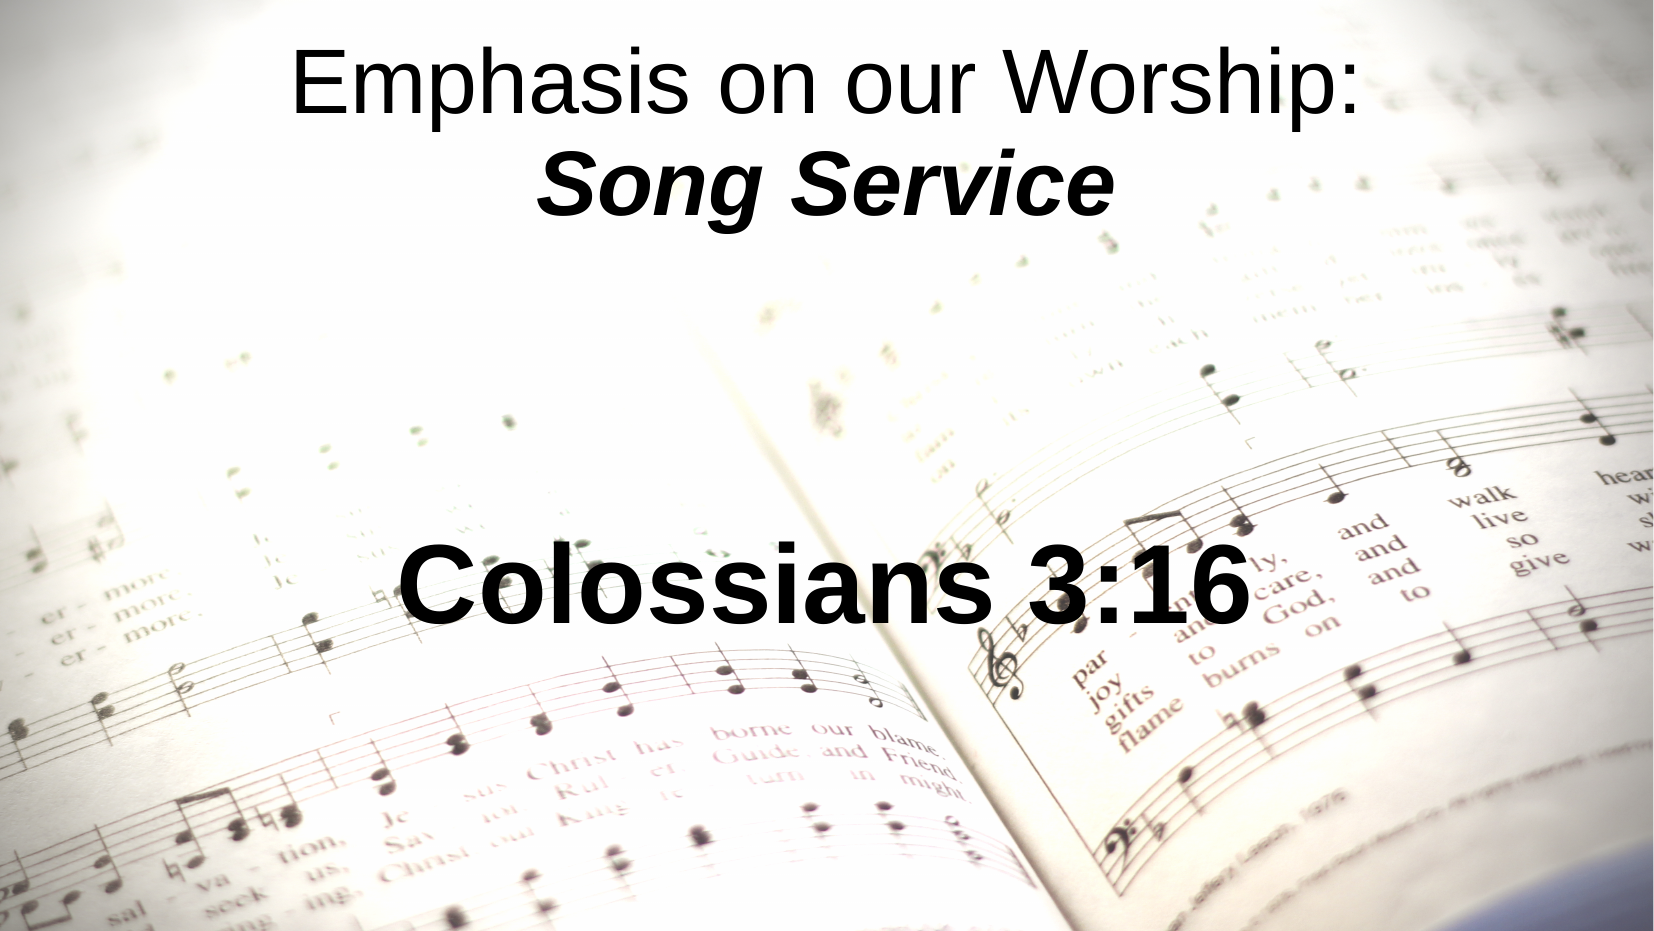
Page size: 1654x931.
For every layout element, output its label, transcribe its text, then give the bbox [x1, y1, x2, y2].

subtitle Colossians 3:16 [15, 255, 1636, 916]
title Emphasis on our Worship: Song Service [82, 30, 1571, 236]
picture [0, 0, 1654, 931]
